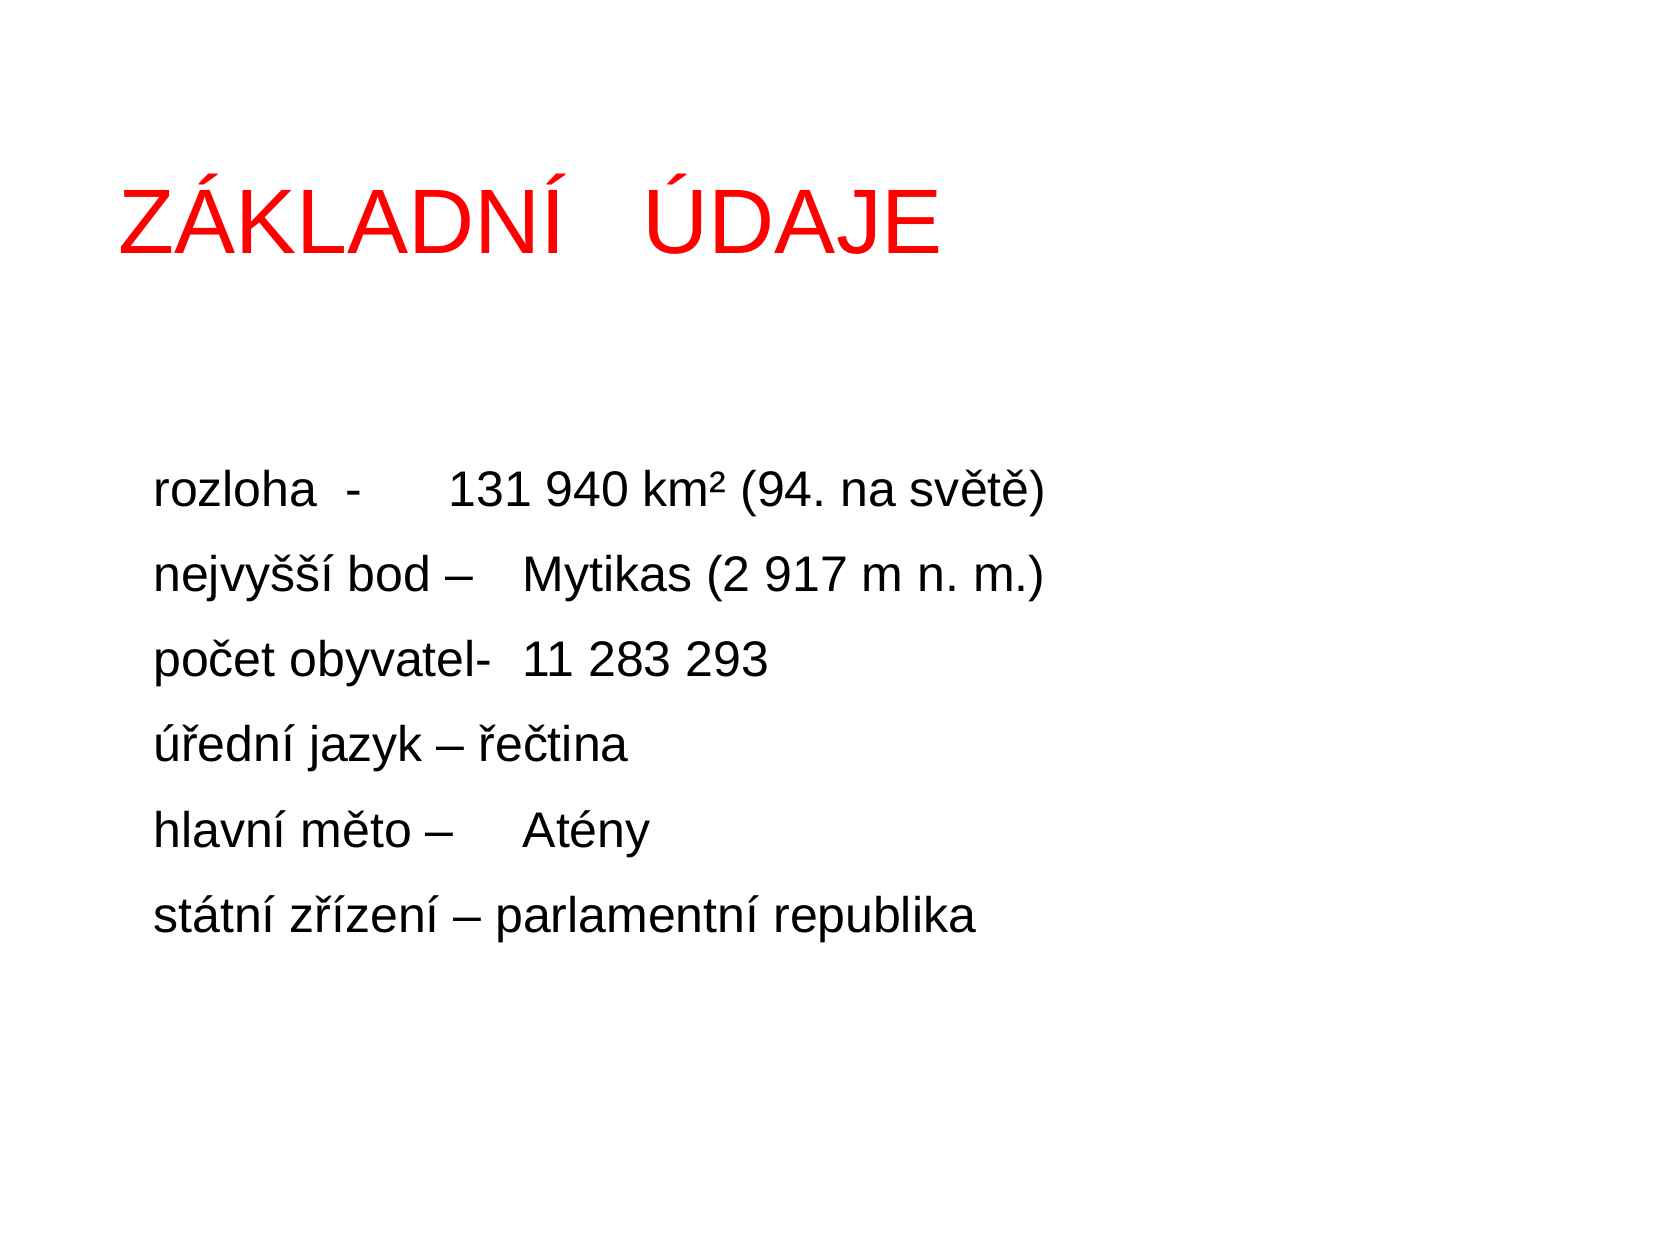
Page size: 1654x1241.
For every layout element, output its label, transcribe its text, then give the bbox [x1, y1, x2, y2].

title ZÁKLADNÍ ÚDAJE [118, 118, 1607, 326]
list rozloha - 131 940 km² (94. na světě) nejvyšší bod – Mytikas (2 917 m n. m.) počet obyvatel- 11 283 293 úřední jazyk – řečtina hlavní měto – Atény státní zřízení – parlamentní republika [82, 290, 1571, 1109]
